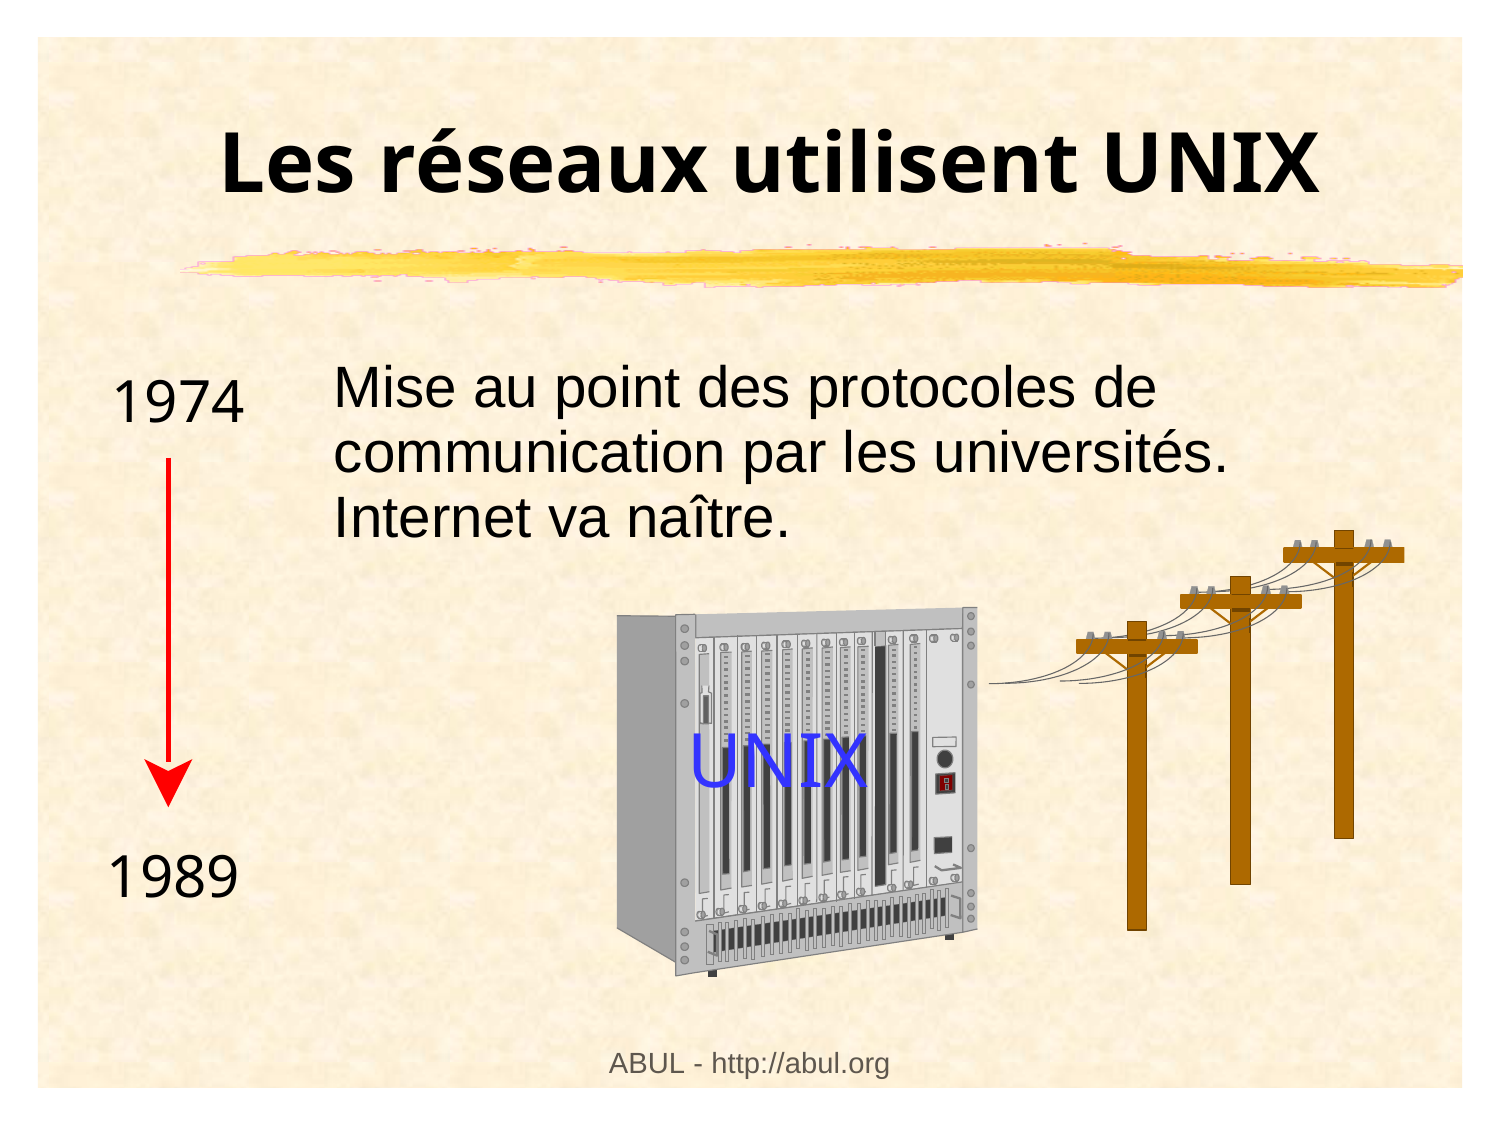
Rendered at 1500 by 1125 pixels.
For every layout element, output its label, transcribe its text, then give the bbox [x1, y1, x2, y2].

text_box 1989 [92, 828, 270, 914]
text_box 1974 [97, 352, 271, 439]
text_box UNIX [672, 699, 893, 807]
picture [37, 37, 1463, 1088]
title Les réseaux utilisent UNIX [203, 72, 1463, 248]
text_box Mise au point des protocoles de communication par les universités. Internet va naître. [319, 347, 1408, 581]
